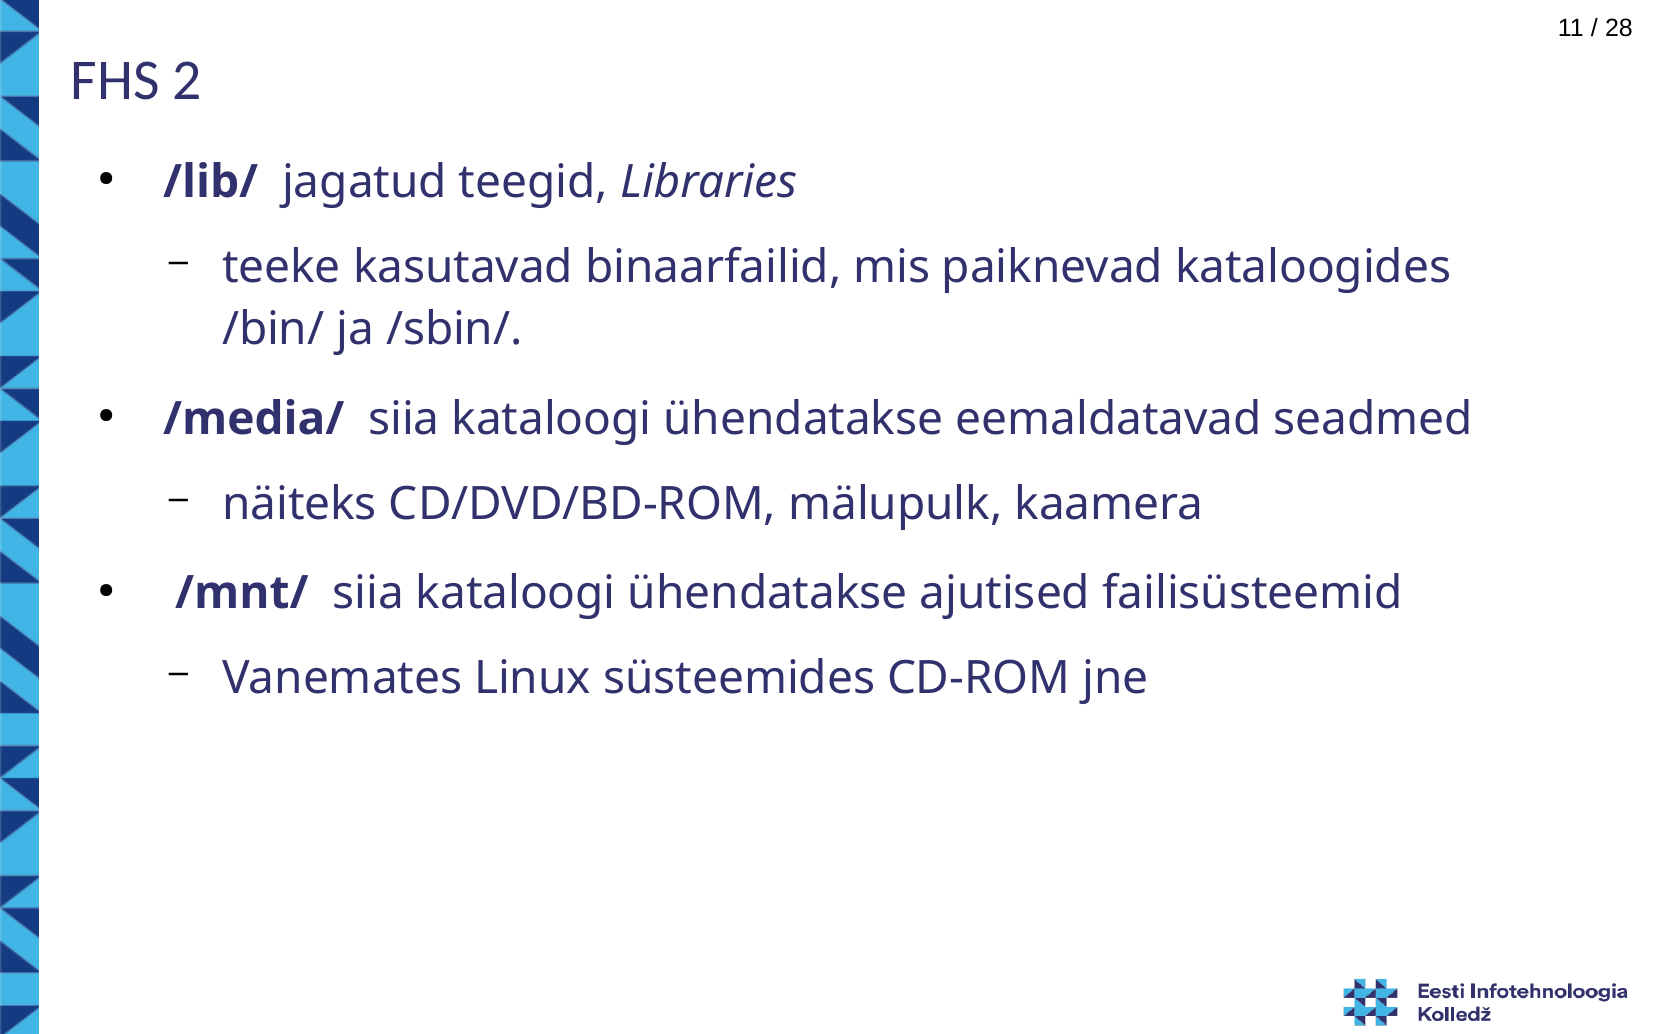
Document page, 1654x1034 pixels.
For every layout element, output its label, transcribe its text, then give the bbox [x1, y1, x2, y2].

list /lib/ jagatud teegid, Libraries teeke kasutavad binaarfailid, mis paiknevad kataloogides /bin/ ja /sbin/. /media/ siia kataloogi ühendatakse eemaldatavad seadmed näiteks CD/DVD/BD-ROM, mälupulk, kaamera /mnt/ siia kataloogi ühendatakse ajutised failisüsteemid Vanemates Linux süsteemides CD-ROM jne [80, 148, 1536, 916]
title FHS 2 [70, 41, 1630, 130]
